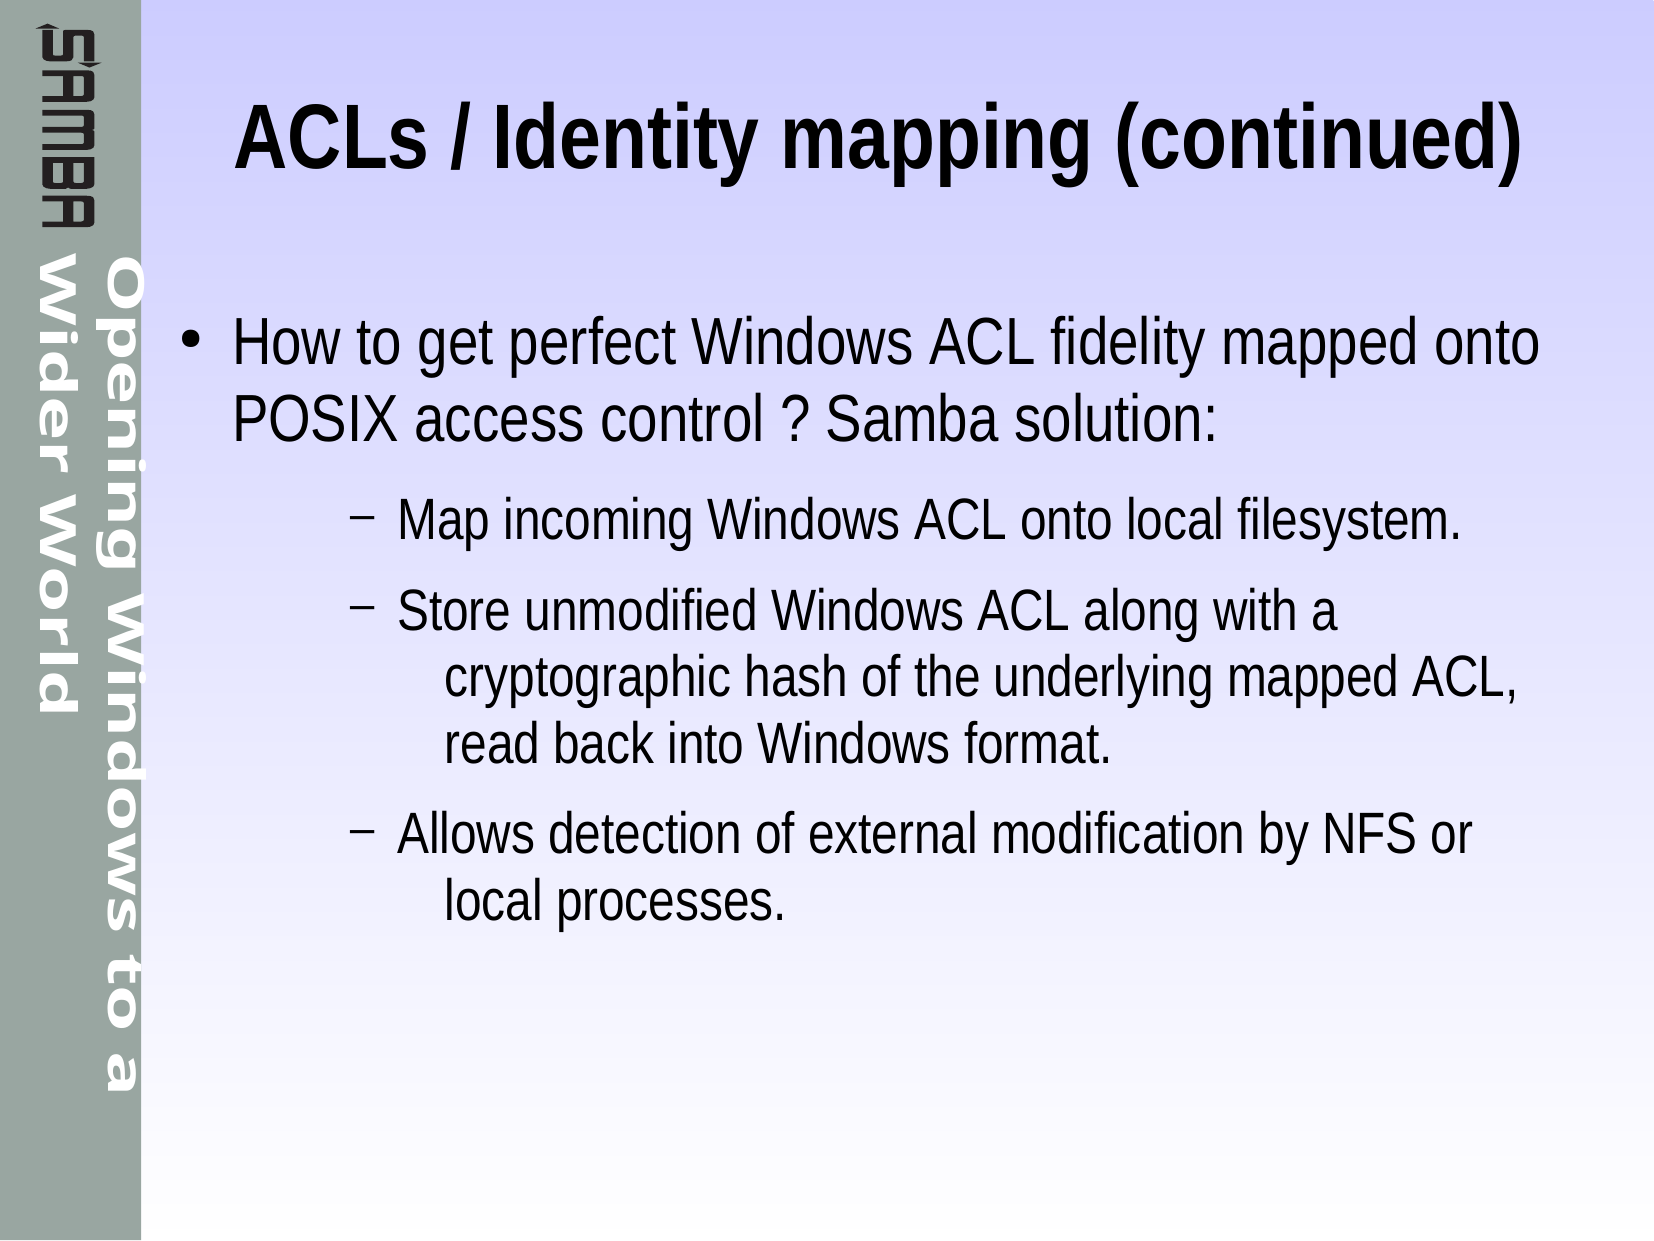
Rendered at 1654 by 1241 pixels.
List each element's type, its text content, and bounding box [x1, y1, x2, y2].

title ACLs / Identity mapping (continued) [173, 28, 1586, 243]
list How to get perfect Windows ACL fidelity mapped onto POSIX access control ? Samba solution: Map incoming Windows ACL onto local filesystem. Store unmodified Windows ACL along with a cryptographic hash of the underlying mapped ACL, read back into Windows format. Allows detection of external modification by NFS or local processes. [161, 302, 1574, 1223]
